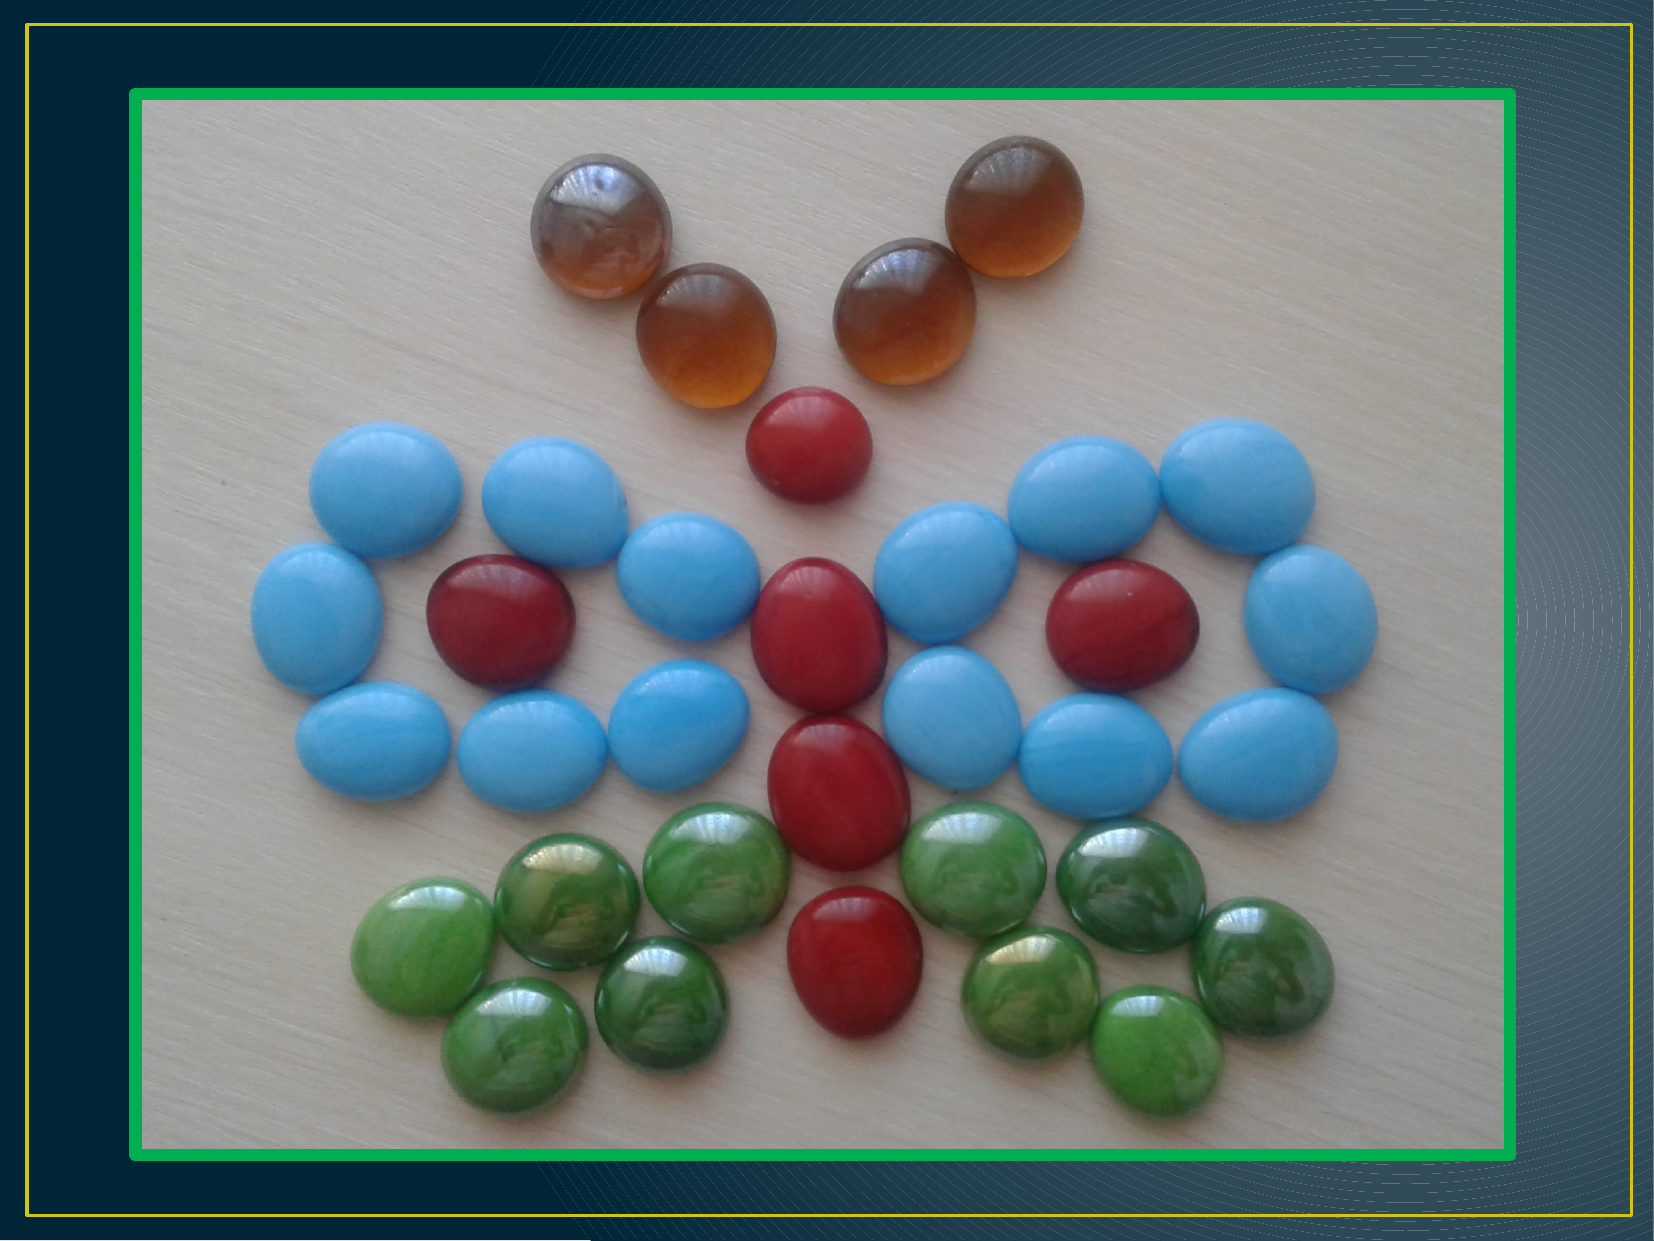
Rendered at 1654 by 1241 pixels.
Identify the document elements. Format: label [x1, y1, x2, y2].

picture [141, 100, 1504, 1149]
